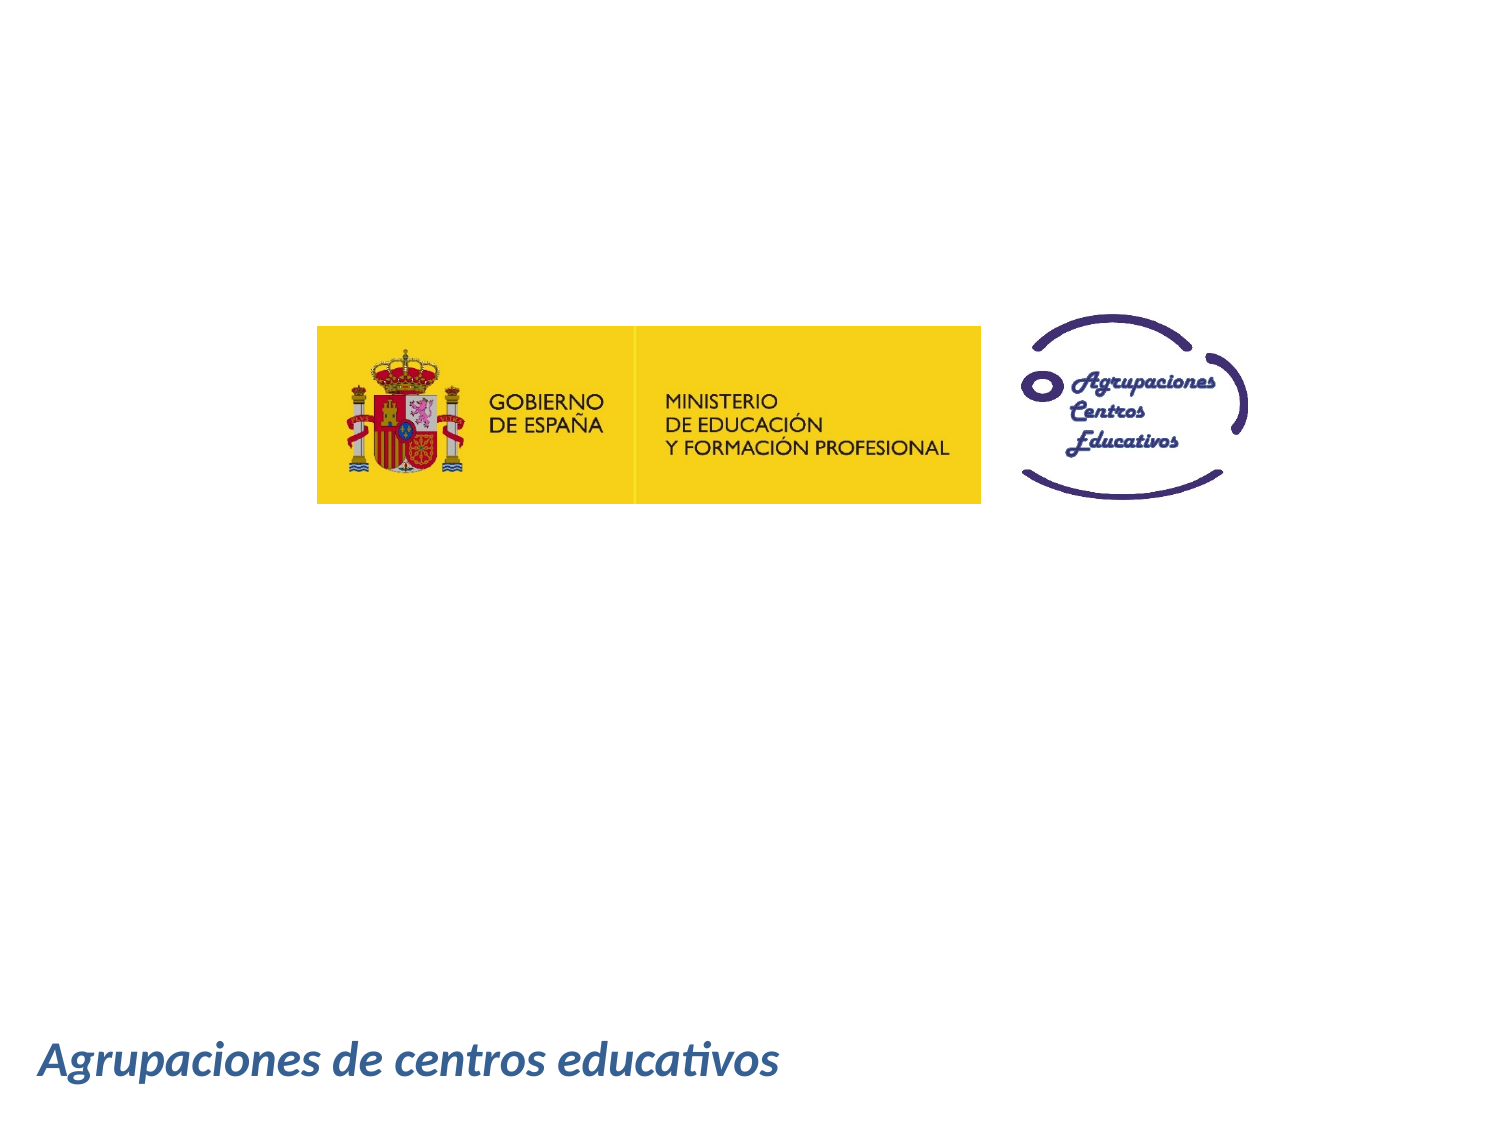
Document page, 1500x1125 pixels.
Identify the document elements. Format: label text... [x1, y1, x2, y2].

text_box Agrupaciones de centros educativos [23, 1019, 1395, 1095]
picture [317, 326, 981, 504]
picture [1021, 310, 1248, 504]
